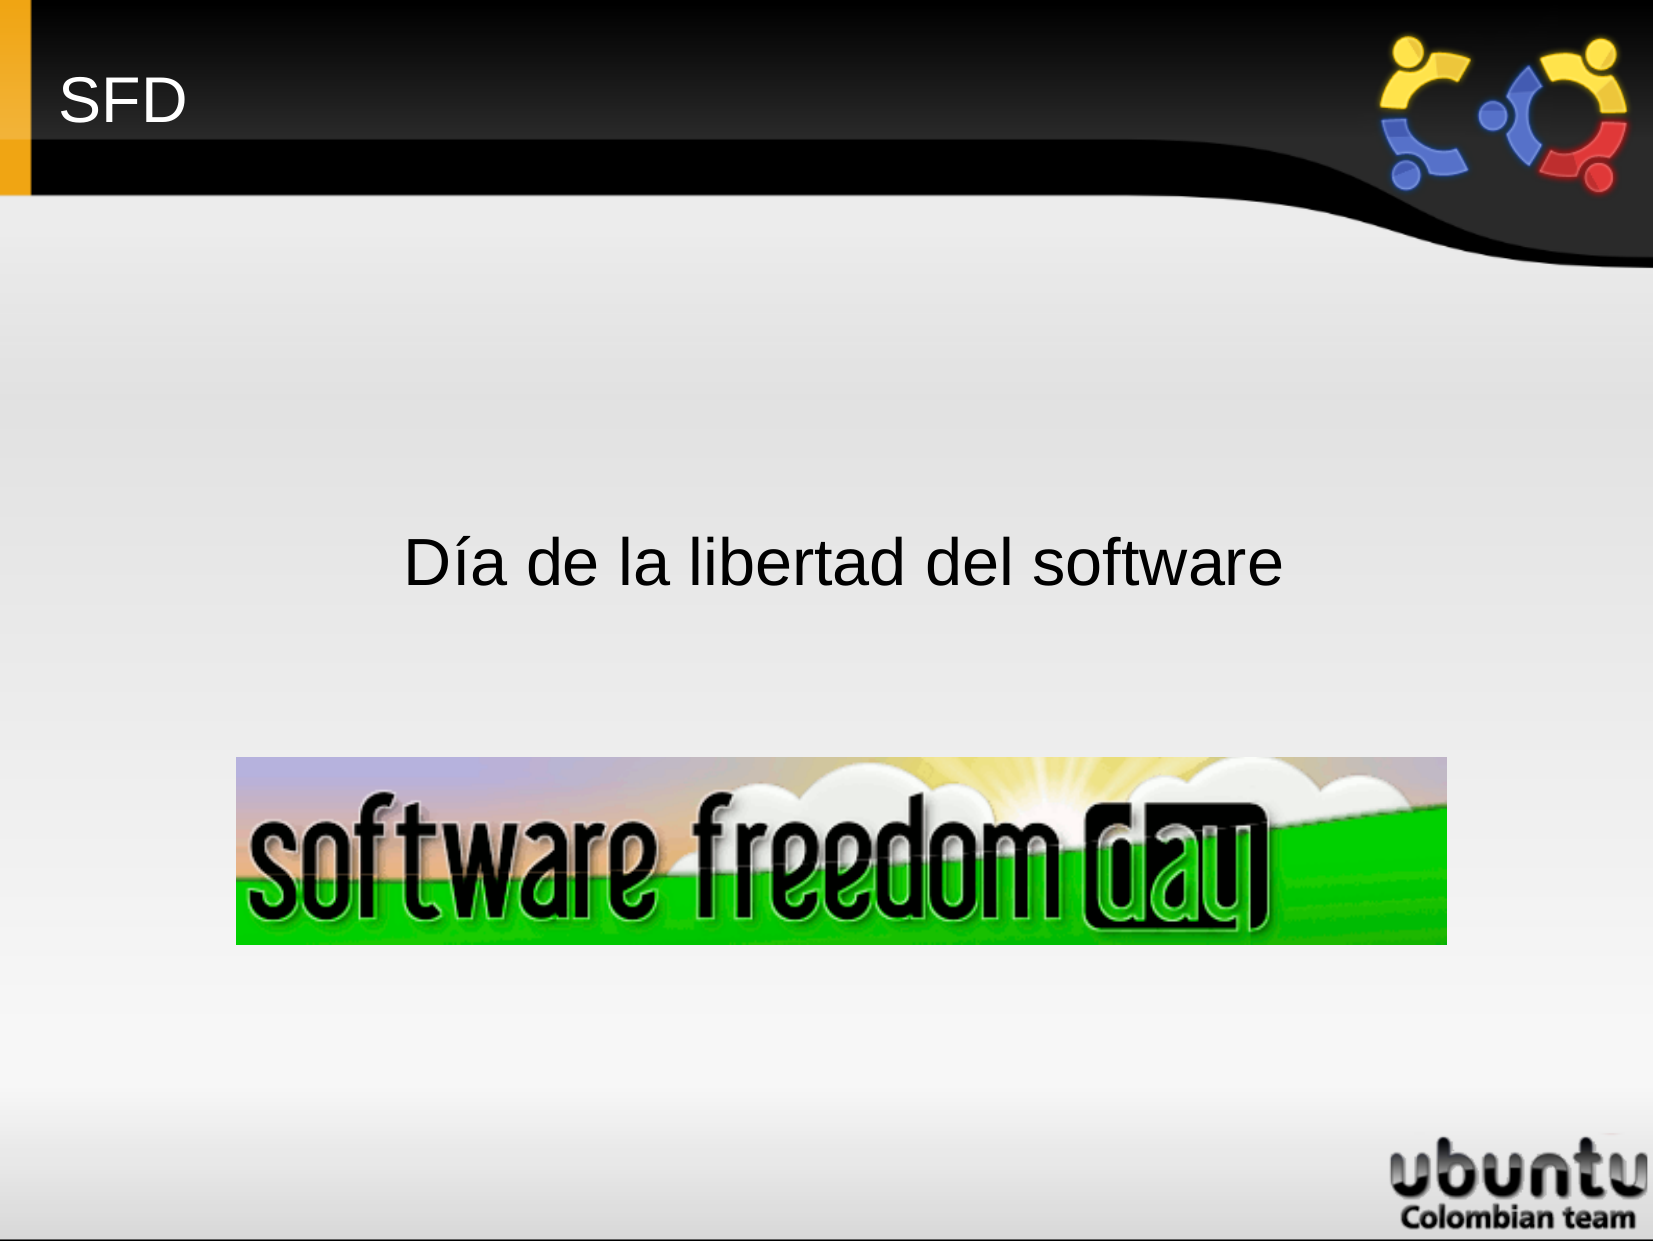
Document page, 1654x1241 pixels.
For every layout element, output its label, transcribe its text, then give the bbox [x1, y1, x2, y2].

title SFD [59, 41, 1376, 160]
subtitle Día de la libertad del software [82, 297, 1571, 827]
picture [0, 0, 1653, 1241]
